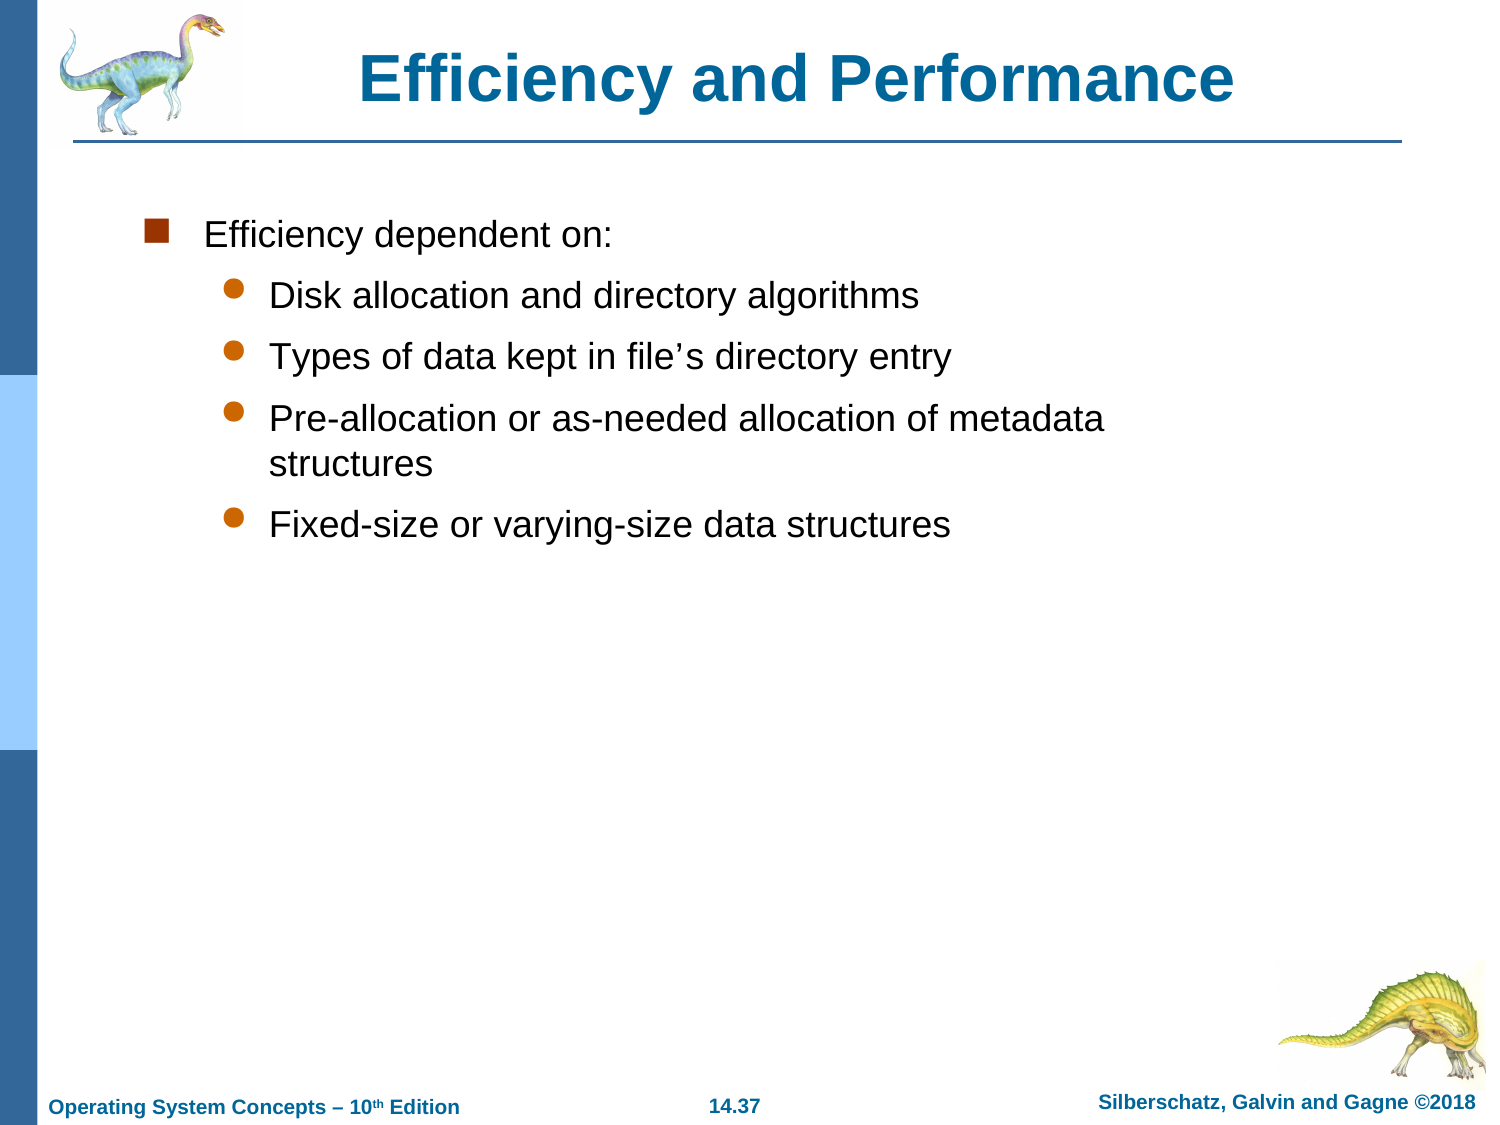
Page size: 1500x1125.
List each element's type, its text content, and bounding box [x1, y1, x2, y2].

title Efficiency and Performance [170, 27, 1425, 122]
list Efficiency dependent on: Disk allocation and directory algorithms Types of data kept in file’s directory entry Pre-allocation or as-needed allocation of metadata structures Fixed-size or varying-size data structures [132, 202, 1247, 946]
picture [1275, 959, 1486, 1090]
picture [1415, 1094, 1423, 1099]
picture [46, 0, 243, 149]
